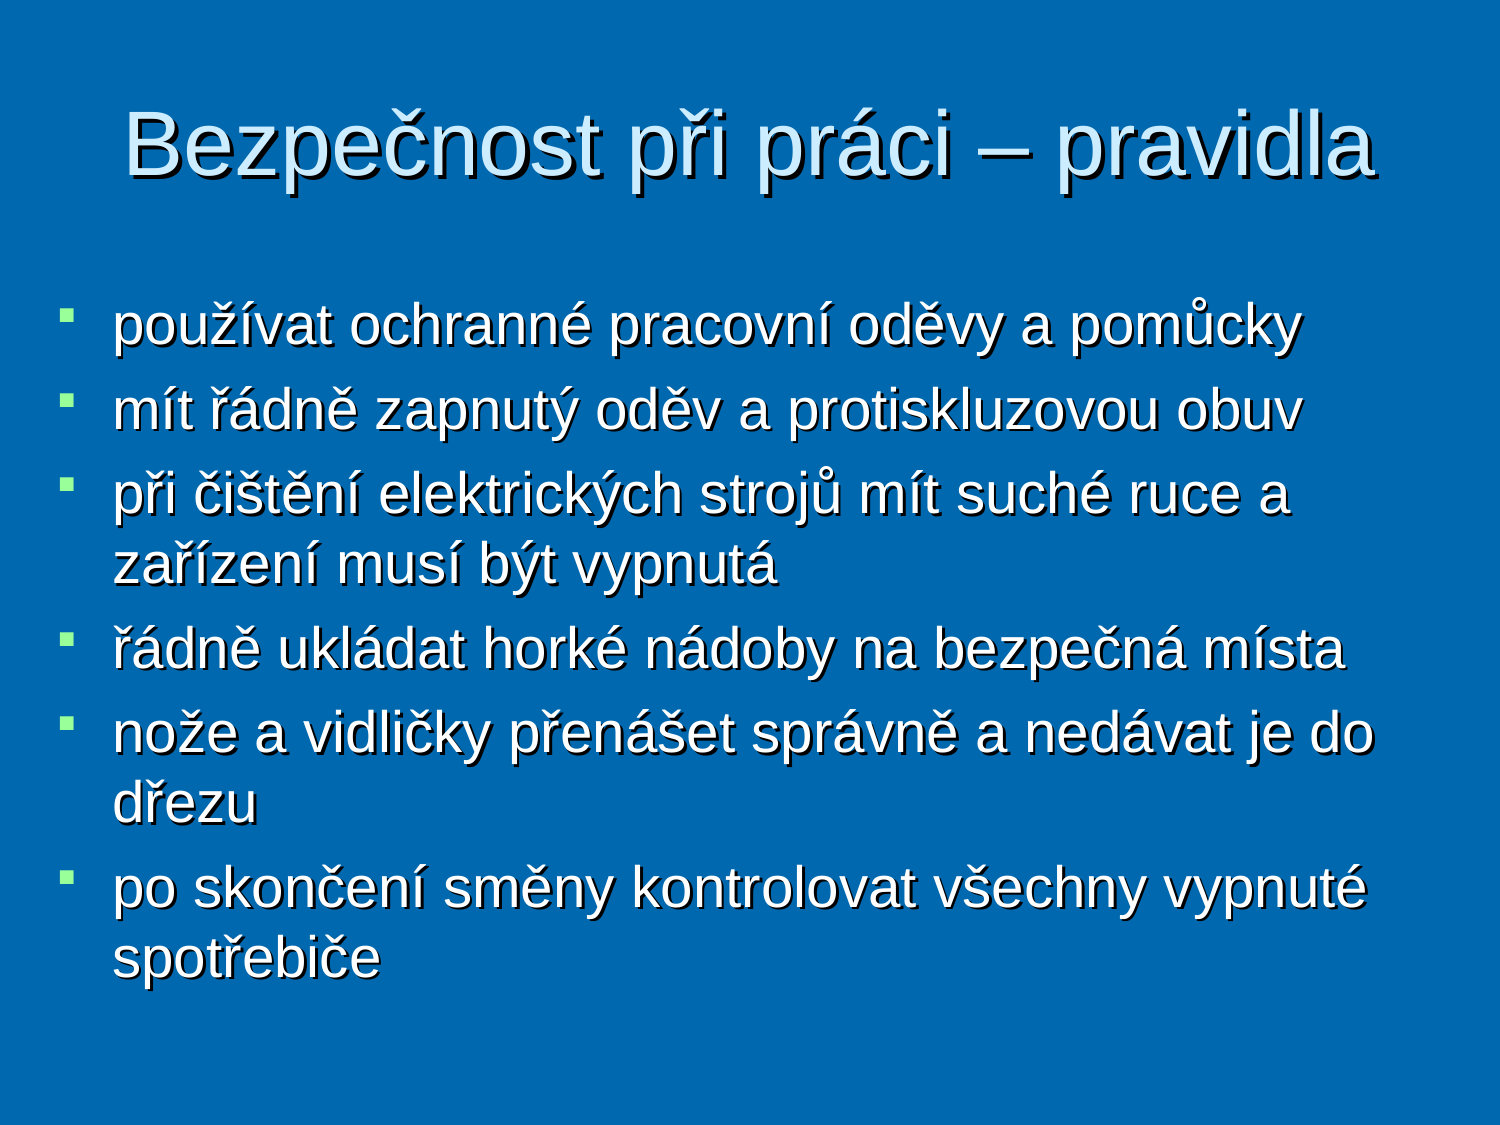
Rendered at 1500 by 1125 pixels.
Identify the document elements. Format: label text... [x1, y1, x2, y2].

list používat ochranné pracovní oděvy a pomůcky mít řádně zapnutý oděv a protiskluzovou obuv při čištění elektrických strojů mít suché ruce a zařízení musí být vypnutá řádně ukládat horké nádoby na bezpečná místa nože a vidličky přenášet správně a nedávat je do dřezu po skončení směny kontrolovat všechny vypnuté spotřebiče [41, 278, 1425, 1059]
title Bezpečnost při práci – pravidla [75, 45, 1426, 233]
